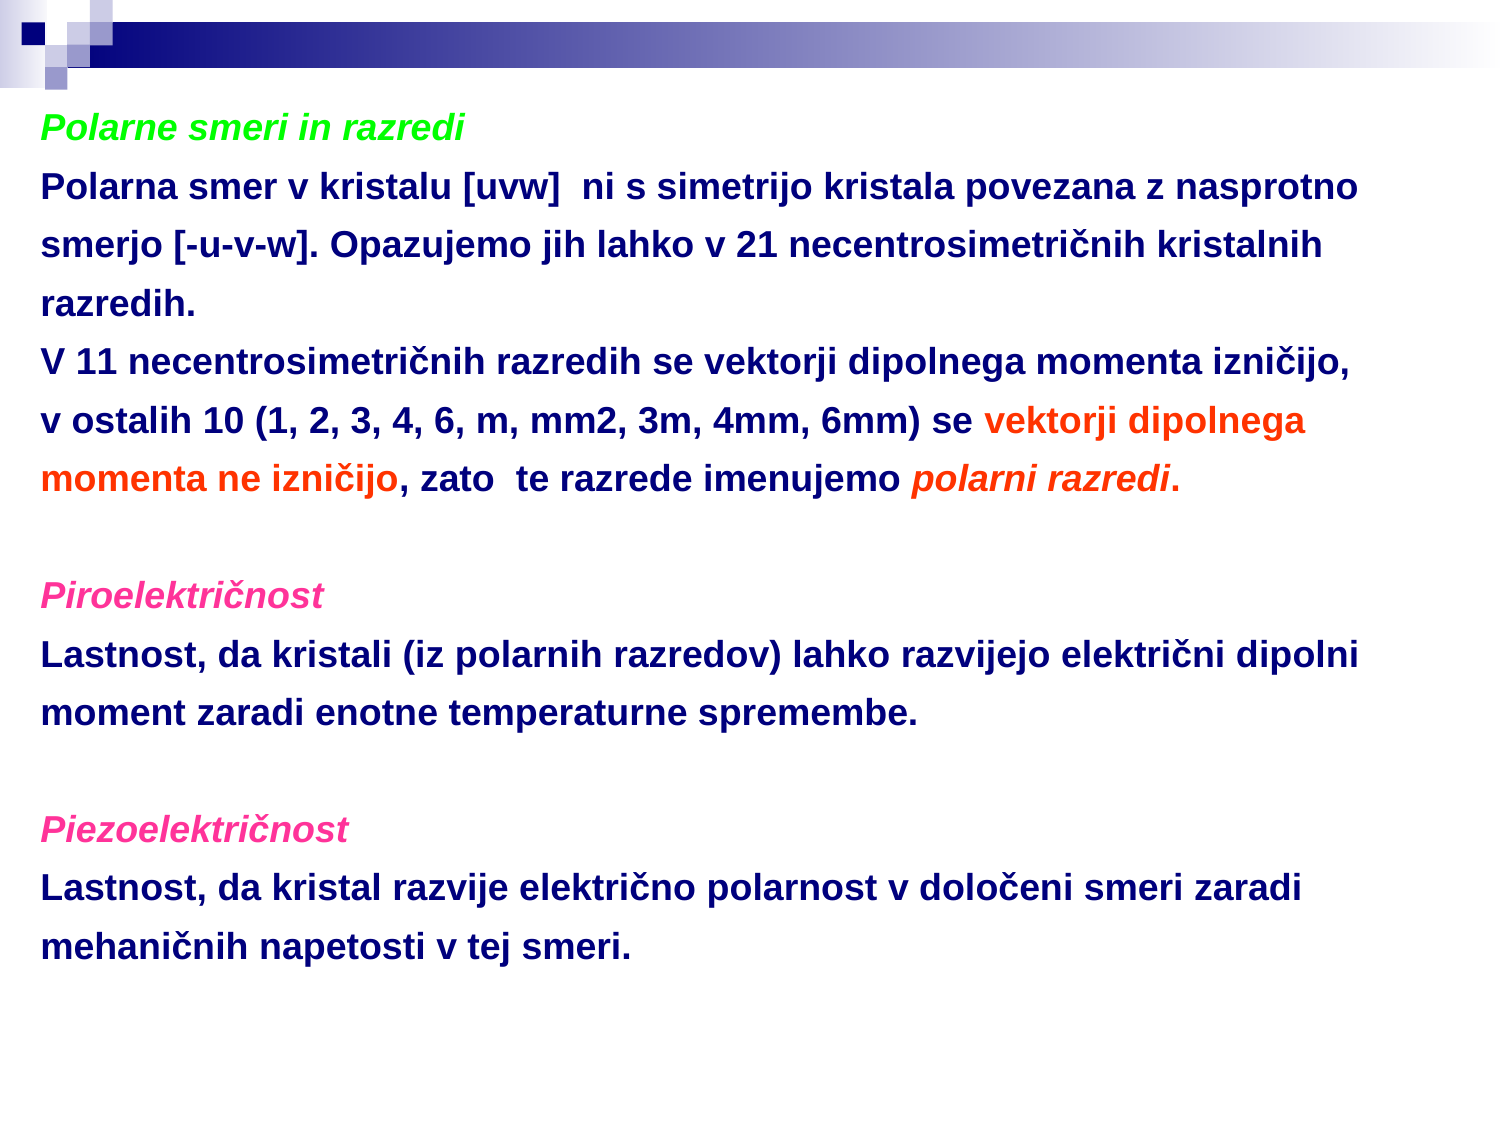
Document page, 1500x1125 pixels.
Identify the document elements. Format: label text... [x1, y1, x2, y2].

text_box Polarne smeri in razredi Polarna smer v kristalu [uvw] ni s simetrijo kristala povezana z nasprotno smerjo [-u-v-w]. Opazujemo jih lahko v 21 necentrosimetričnih kristalnih razredih. V 11 necentrosimetričnih razredih se vektorji dipolnega momenta izničijo, v ostalih 10 (1, 2, 3, 4, 6, m, mm2, 3m, 4mm, 6mm) se vektorji dipolnega momenta ne izničijo, zato te razrede imenujemo polarni razredi. Piroelektričnost Lastnost, da kristali (iz polarnih razredov) lahko razvijejo električni dipolni moment zaradi enotne temperaturne spremembe. Piezoelektričnost Lastnost, da kristal razvije električno polarnost v določeni smeri zaradi mehaničnih napetosti v tej smeri. [25, 82, 1387, 1034]
